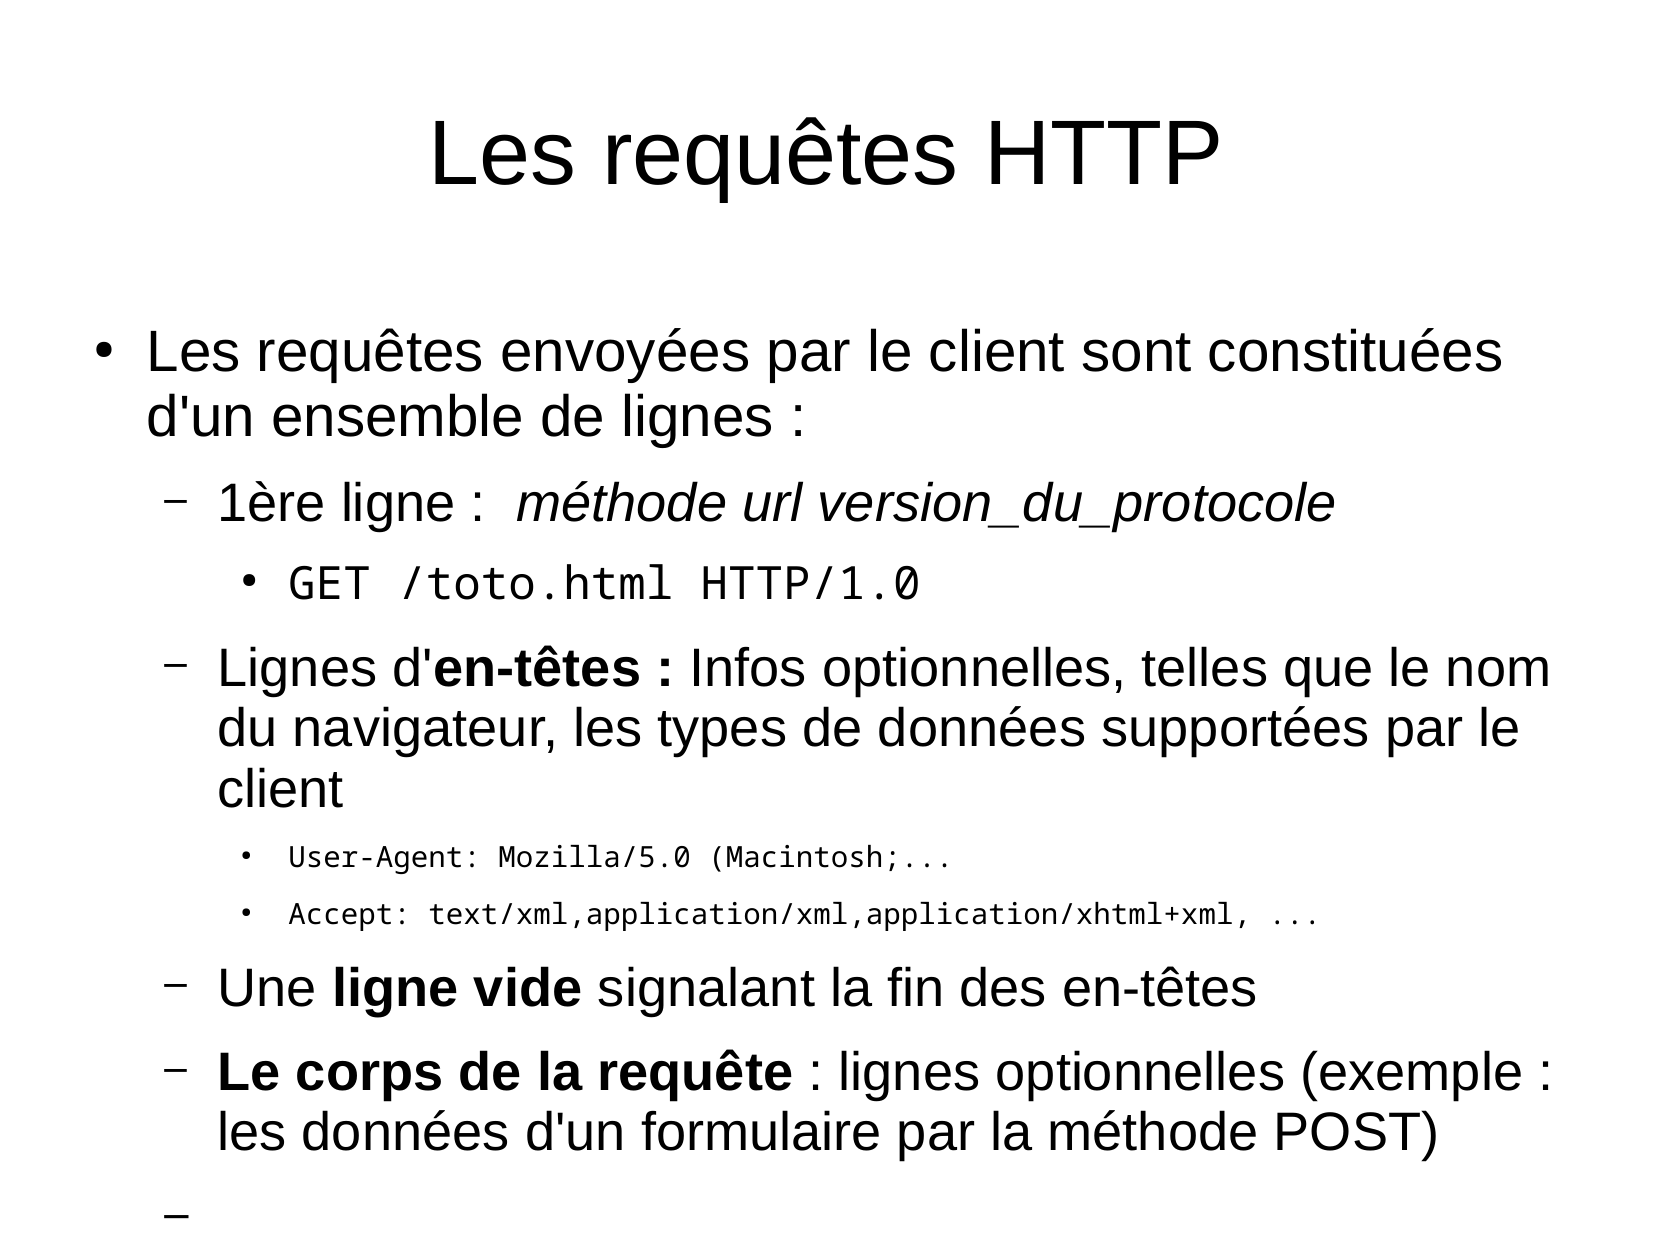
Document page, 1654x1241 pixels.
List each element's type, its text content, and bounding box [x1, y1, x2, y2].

title Les requêtes HTTP [82, 49, 1571, 257]
list Les requêtes envoyées par le client sont constituées d'un ensemble de lignes : 1ère ligne : méthode url version_du_protocole GET /toto.html HTTP/1.0 Lignes d'en-têtes : Infos optionnelles, telles que le nom du navigateur, les types de données supportées par le client User-Agent: Mozilla/5.0 (Macintosh;... Accept: text/xml,application/xml,application/xhtml+xml, ... Une ligne vide signalant la fin des en-têtes Le corps de la requête : lignes optionnelles (exemple : les données d'un formulaire par la méthode POST) [75, 318, 1595, 1241]
